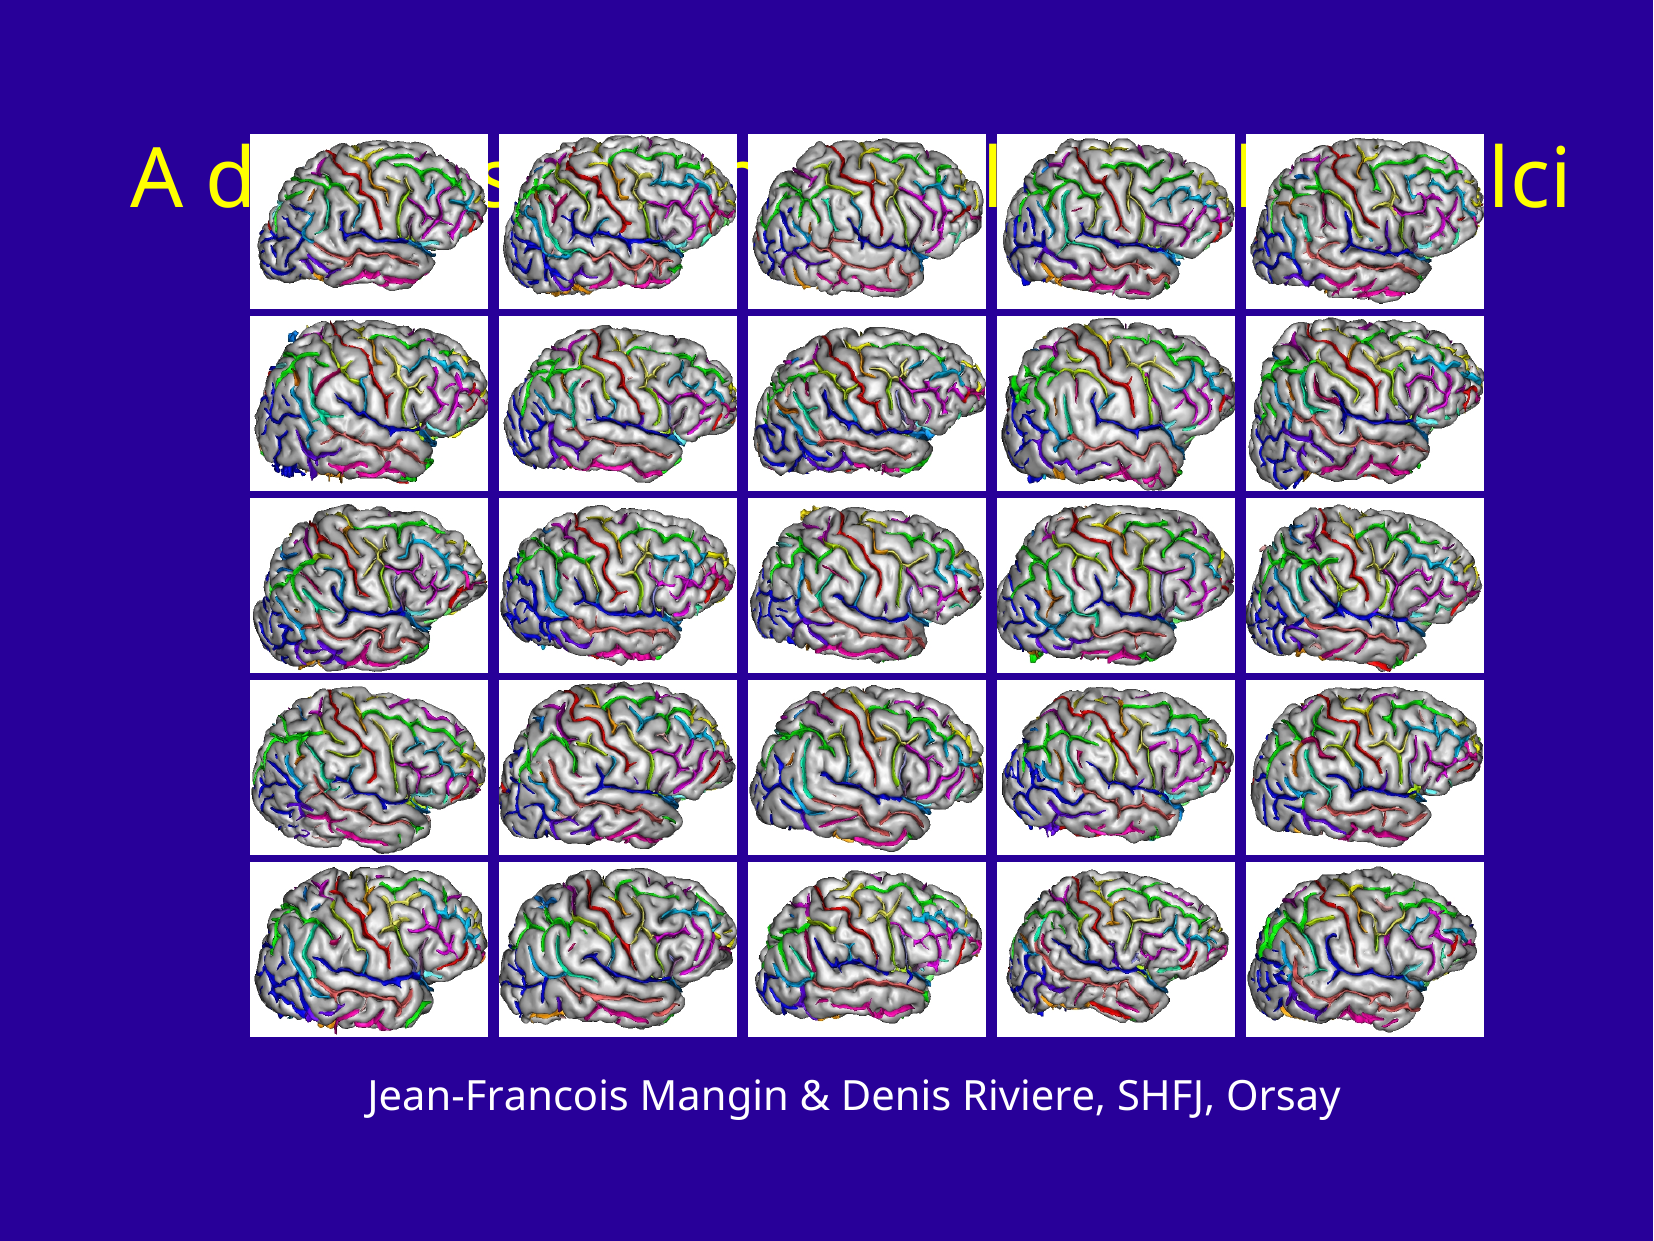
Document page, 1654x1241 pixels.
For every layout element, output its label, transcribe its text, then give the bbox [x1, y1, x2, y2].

text_box Jean-Francois Mangin & Denis Riviere, SHFJ, Orsay [329, 1065, 1380, 1137]
picture [748, 862, 986, 1037]
picture [997, 862, 1235, 1037]
picture [499, 862, 737, 1037]
picture [250, 134, 488, 309]
picture [1246, 498, 1484, 673]
picture [1246, 680, 1484, 855]
picture [250, 680, 488, 855]
picture [997, 680, 1235, 855]
picture [997, 498, 1235, 673]
title A database of manually labelled sulci [112, 0, 1592, 241]
picture [748, 134, 986, 309]
picture [250, 498, 488, 673]
picture [250, 862, 488, 1037]
picture [499, 316, 737, 491]
picture [997, 316, 1235, 491]
picture [499, 680, 737, 855]
picture [748, 316, 986, 491]
picture [748, 680, 986, 855]
picture [1246, 316, 1484, 491]
picture [748, 498, 986, 673]
picture [499, 498, 737, 673]
picture [997, 134, 1235, 309]
picture [1246, 862, 1484, 1037]
picture [250, 316, 488, 491]
picture [1246, 134, 1484, 309]
picture [499, 134, 737, 309]
